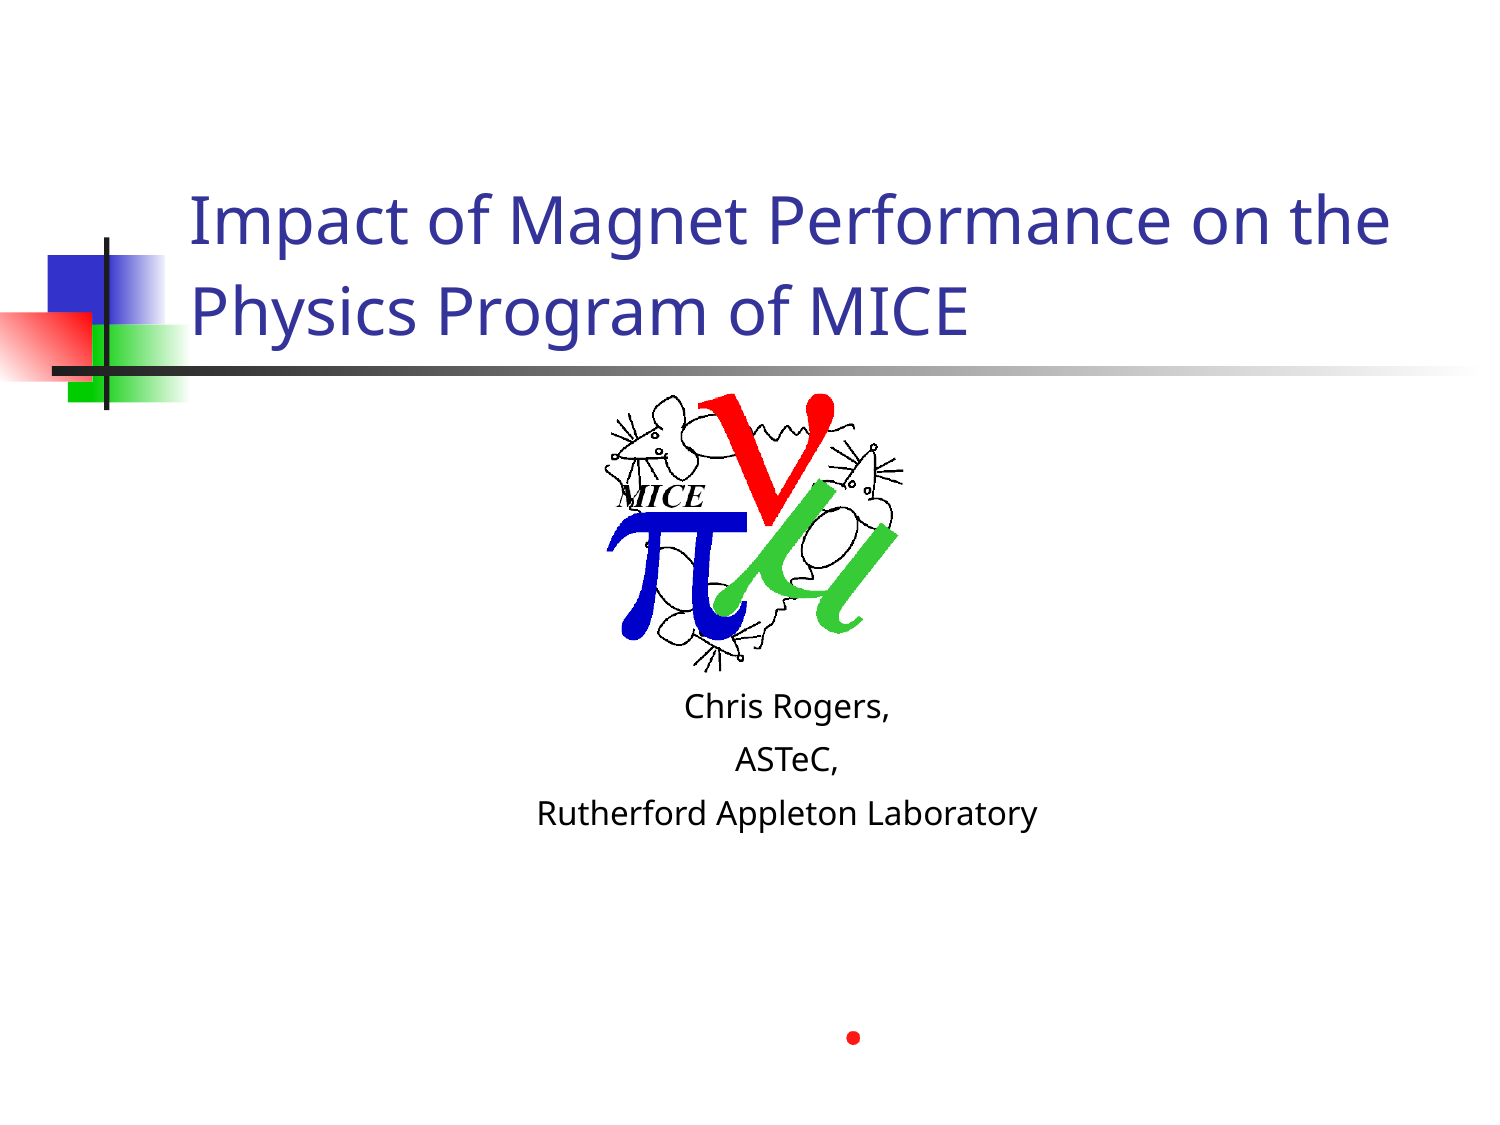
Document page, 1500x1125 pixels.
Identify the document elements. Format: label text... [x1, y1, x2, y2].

picture [575, 376, 930, 674]
picture [662, 962, 870, 1081]
subtitle Chris Rogers, ASTeC, Rutherford Appleton Laboratory [225, 674, 1276, 925]
title Impact of Magnet Performance on the Physics Program of MICE [174, 159, 1450, 363]
